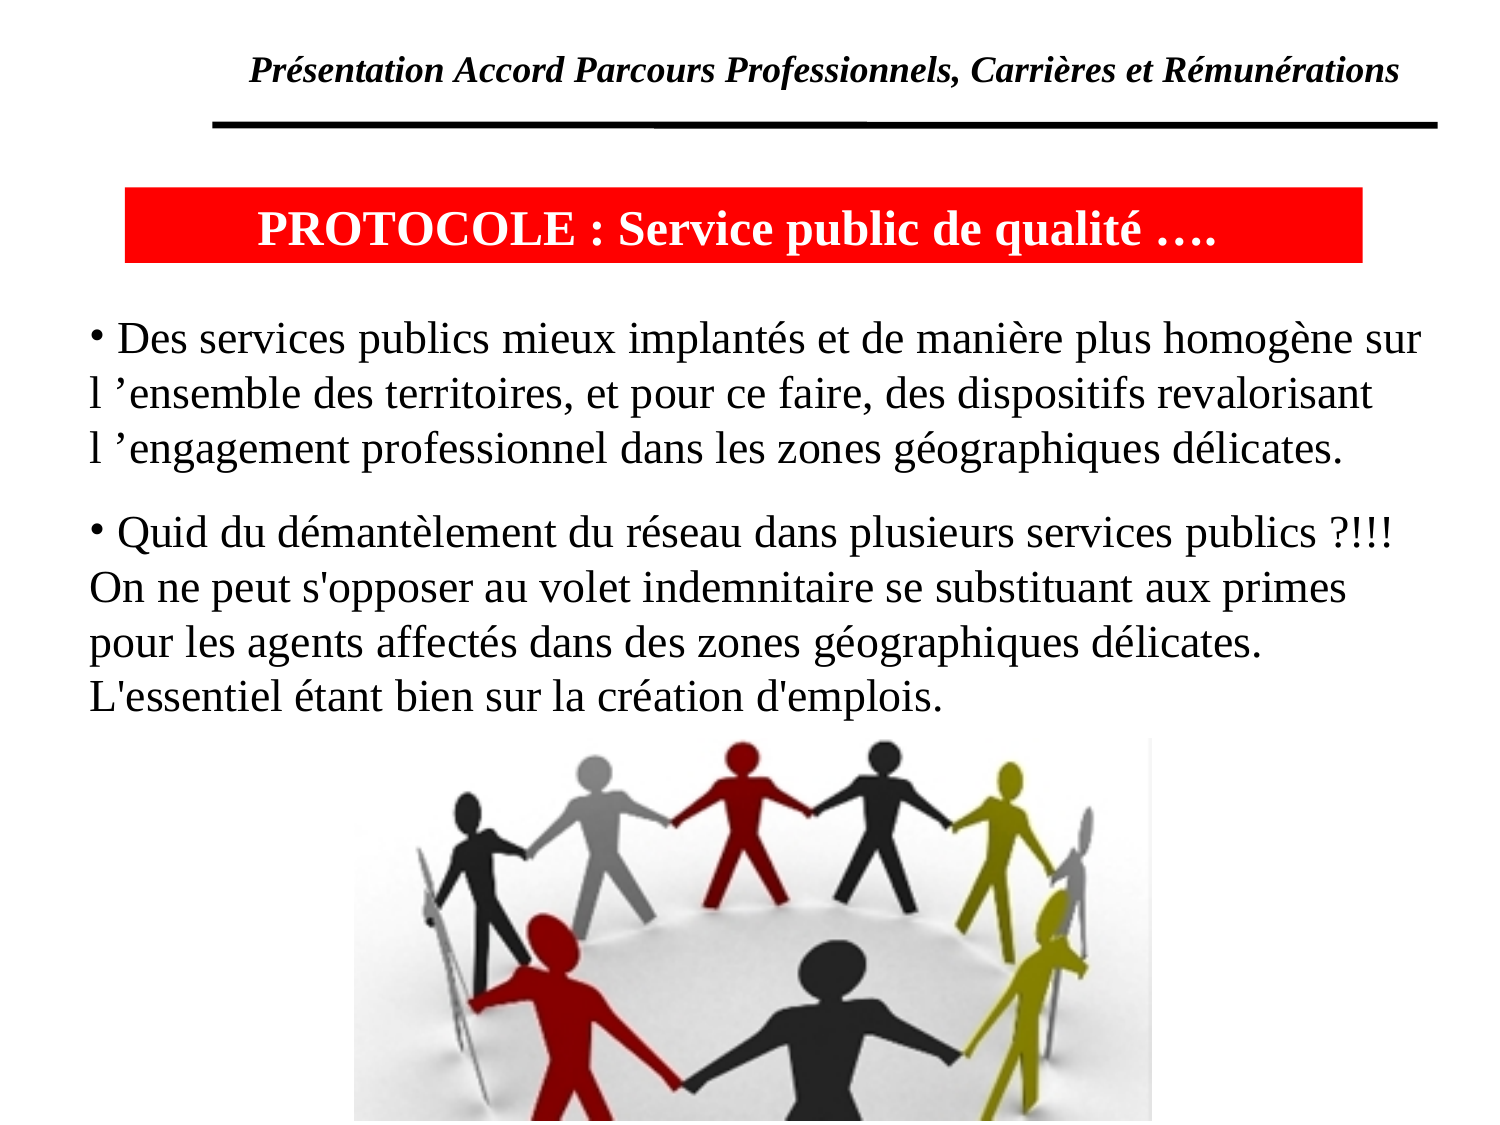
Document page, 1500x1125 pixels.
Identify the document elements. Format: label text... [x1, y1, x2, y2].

text_box Présentation Accord Parcours Professionnels, Carrières et Rémunérations [174, 37, 1476, 100]
picture [354, 738, 1152, 1121]
text_box PROTOCOLE : Service public de qualité …. [124, 187, 1363, 263]
text_box Des services publics mieux implantés et de manière plus homogène sur l ’ensemble des territoires, et pour ce faire, des dispositifs revalorisant l ’engagement professionnel dans les zones géographiques délicates. Quid du démantèlement du réseau dans plusieurs services publics ?!!! On ne peut s'opposer au volet indemnitaire se substituant aux primes pour les agents affectés dans des zones géographiques délicates. L'essentiel étant bien sur la création d'emplois. [74, 299, 1450, 729]
